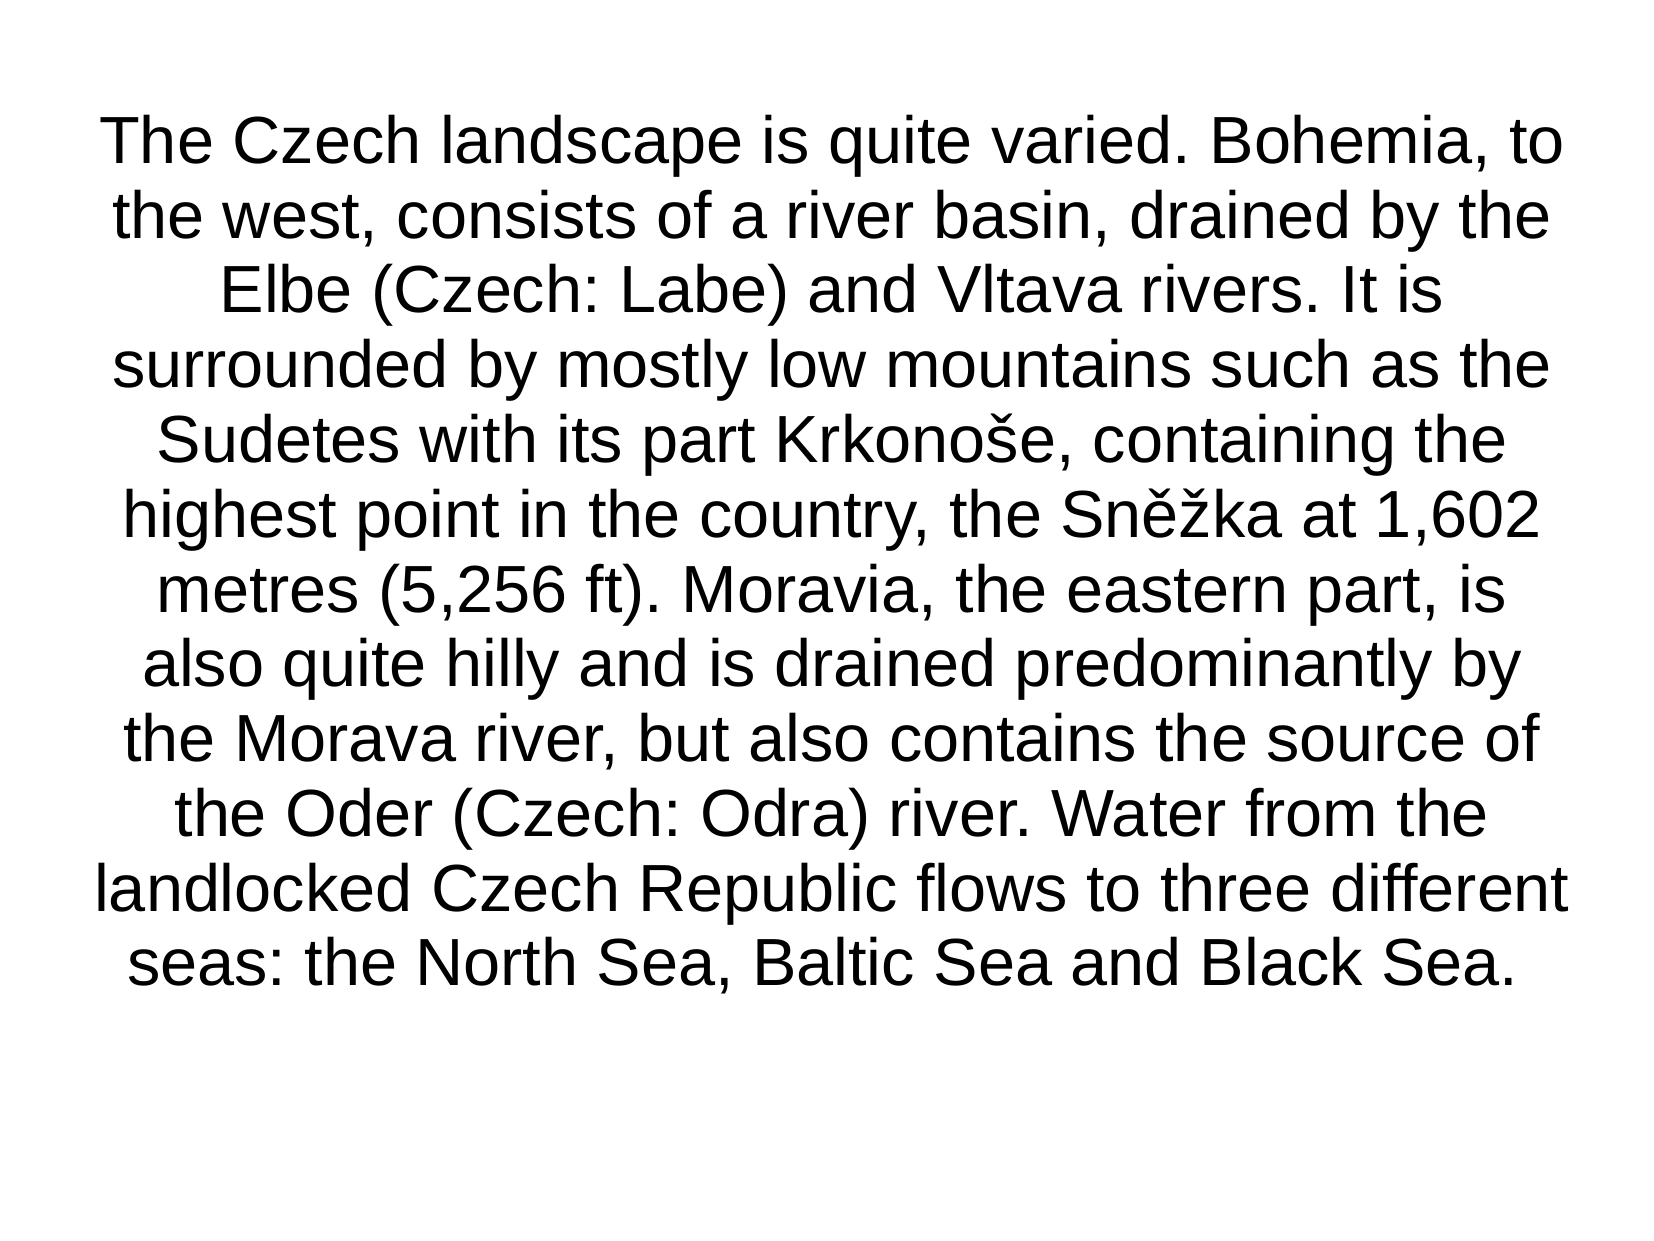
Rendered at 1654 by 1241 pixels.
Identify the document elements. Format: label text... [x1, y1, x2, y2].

text_box The Czech landscape is quite varied. Bohemia, to the west, consists of a river basin, drained by the Elbe (Czech: Labe) and Vltava rivers. It is surrounded by mostly low mountains such as the Sudetes with its part Krkonoše, containing the highest point in the country, the Sněžka at 1,602 metres (5,256 ft). Moravia, the eastern part, is also quite hilly and is drained predominantly by the Morava river, but also contains the source of the Oder (Czech: Odra) river. Water from the landlocked Czech Republic flows to three different seas: the North Sea, Baltic Sea and Black Sea. [88, 0, 1577, 1213]
